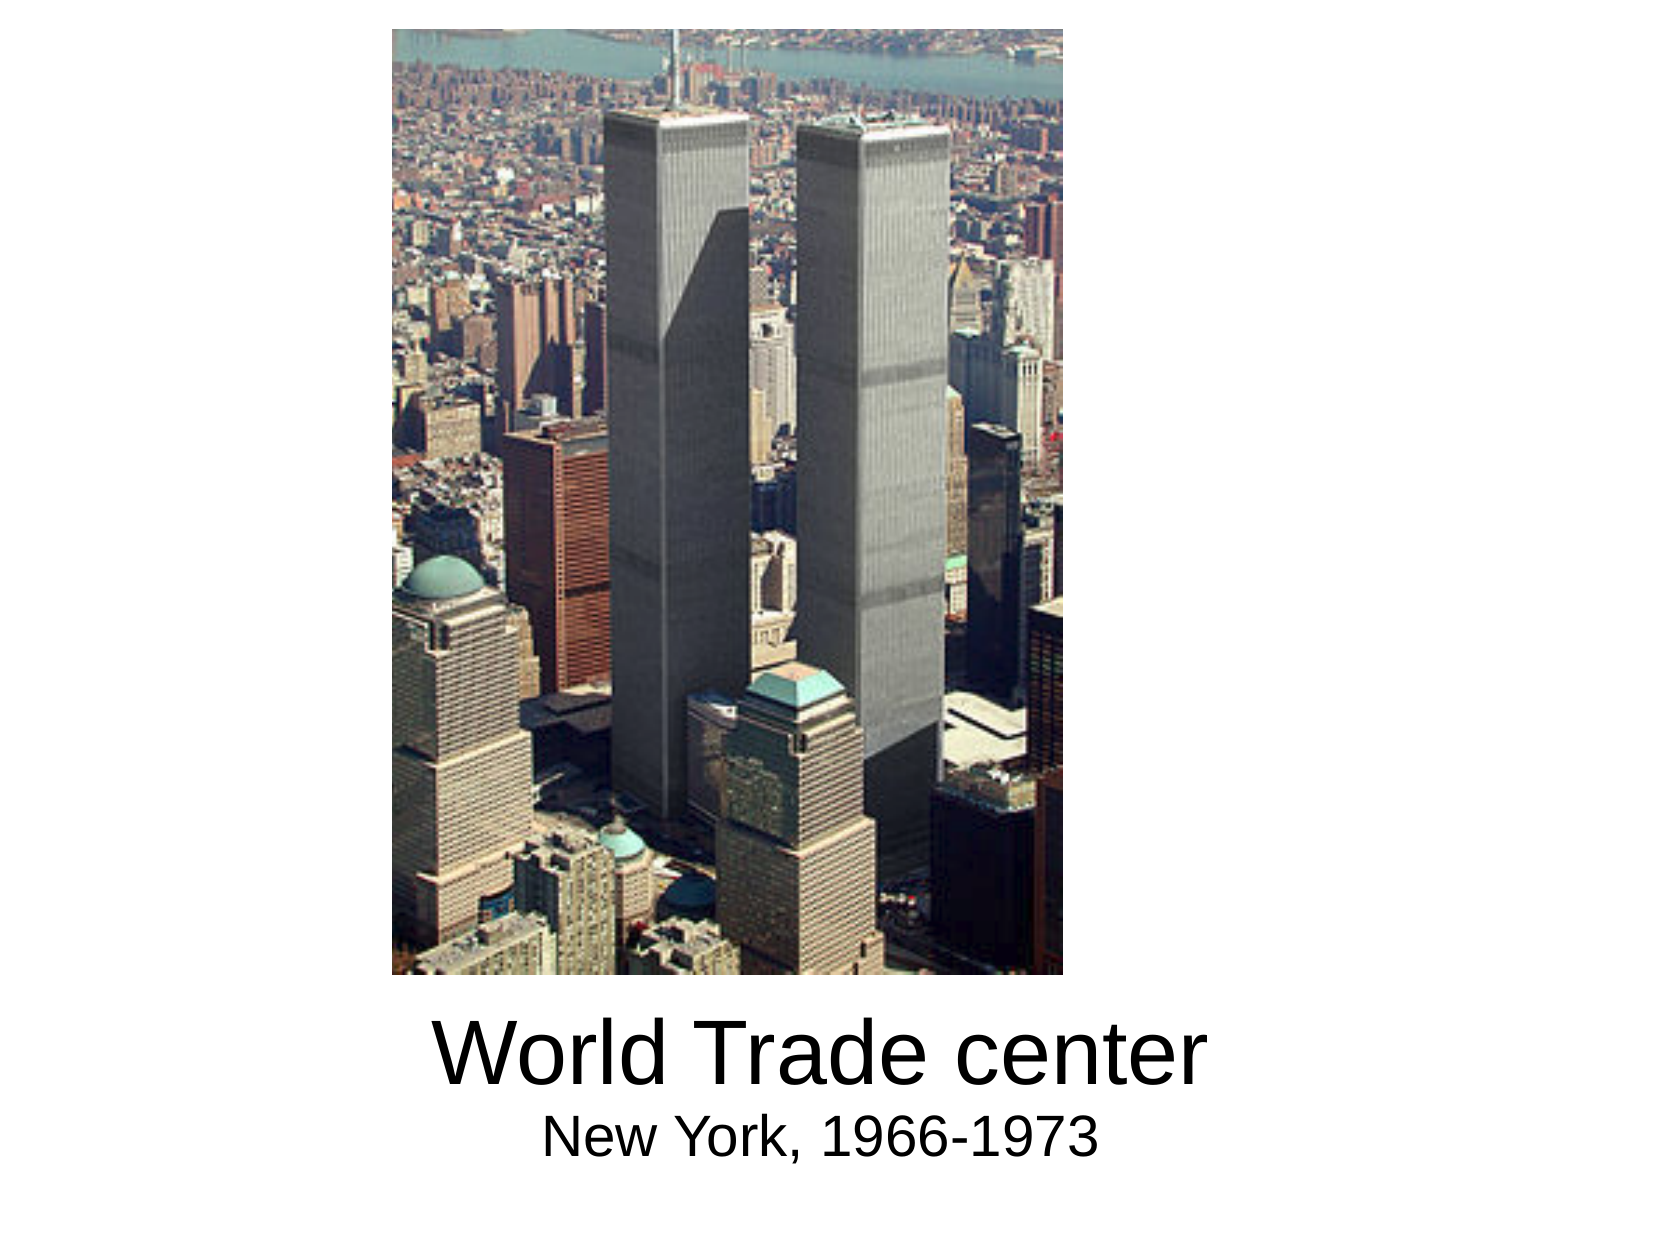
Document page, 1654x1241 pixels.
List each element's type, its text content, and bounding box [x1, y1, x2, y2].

picture [392, 29, 1063, 975]
title World Trade center New York, 1966-1973 [76, 988, 1565, 1182]
